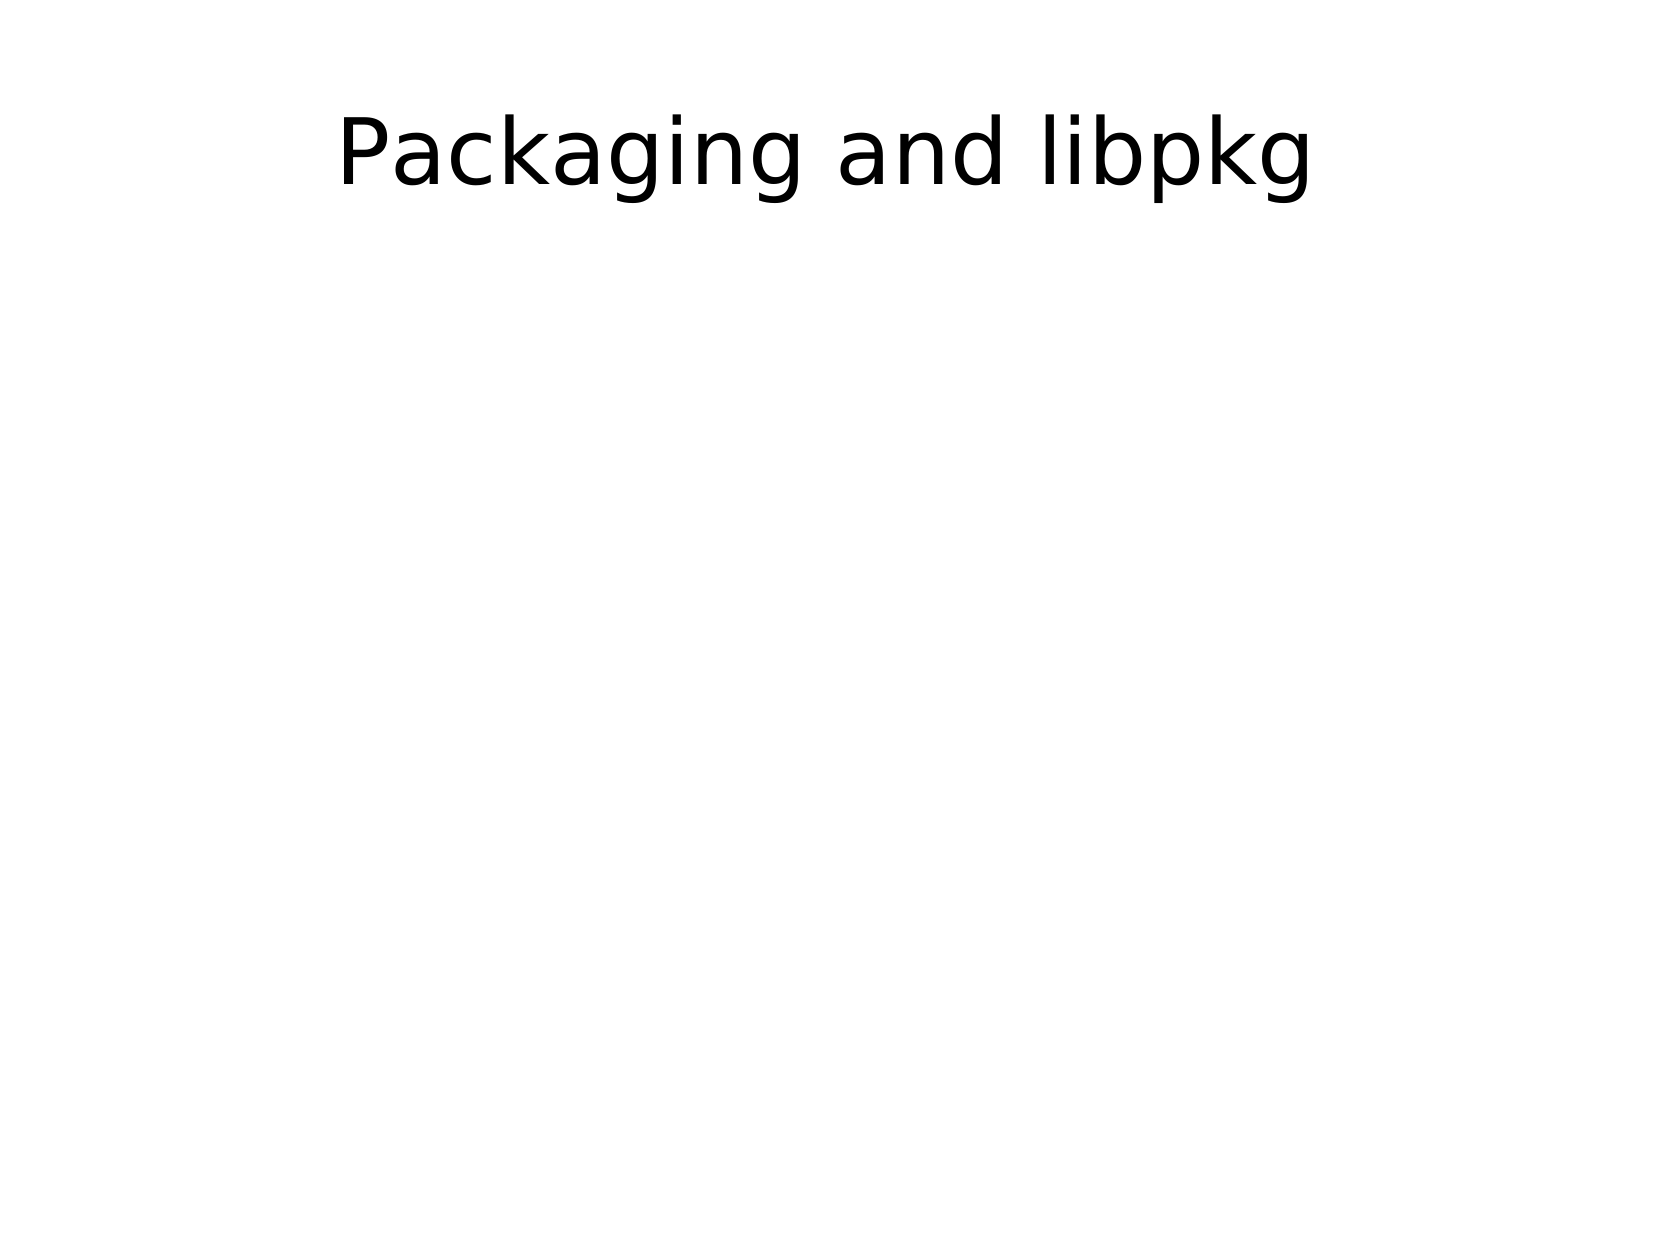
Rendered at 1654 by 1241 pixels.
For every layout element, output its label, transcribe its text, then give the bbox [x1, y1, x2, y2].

title Packaging and libpkg [82, 49, 1571, 257]
